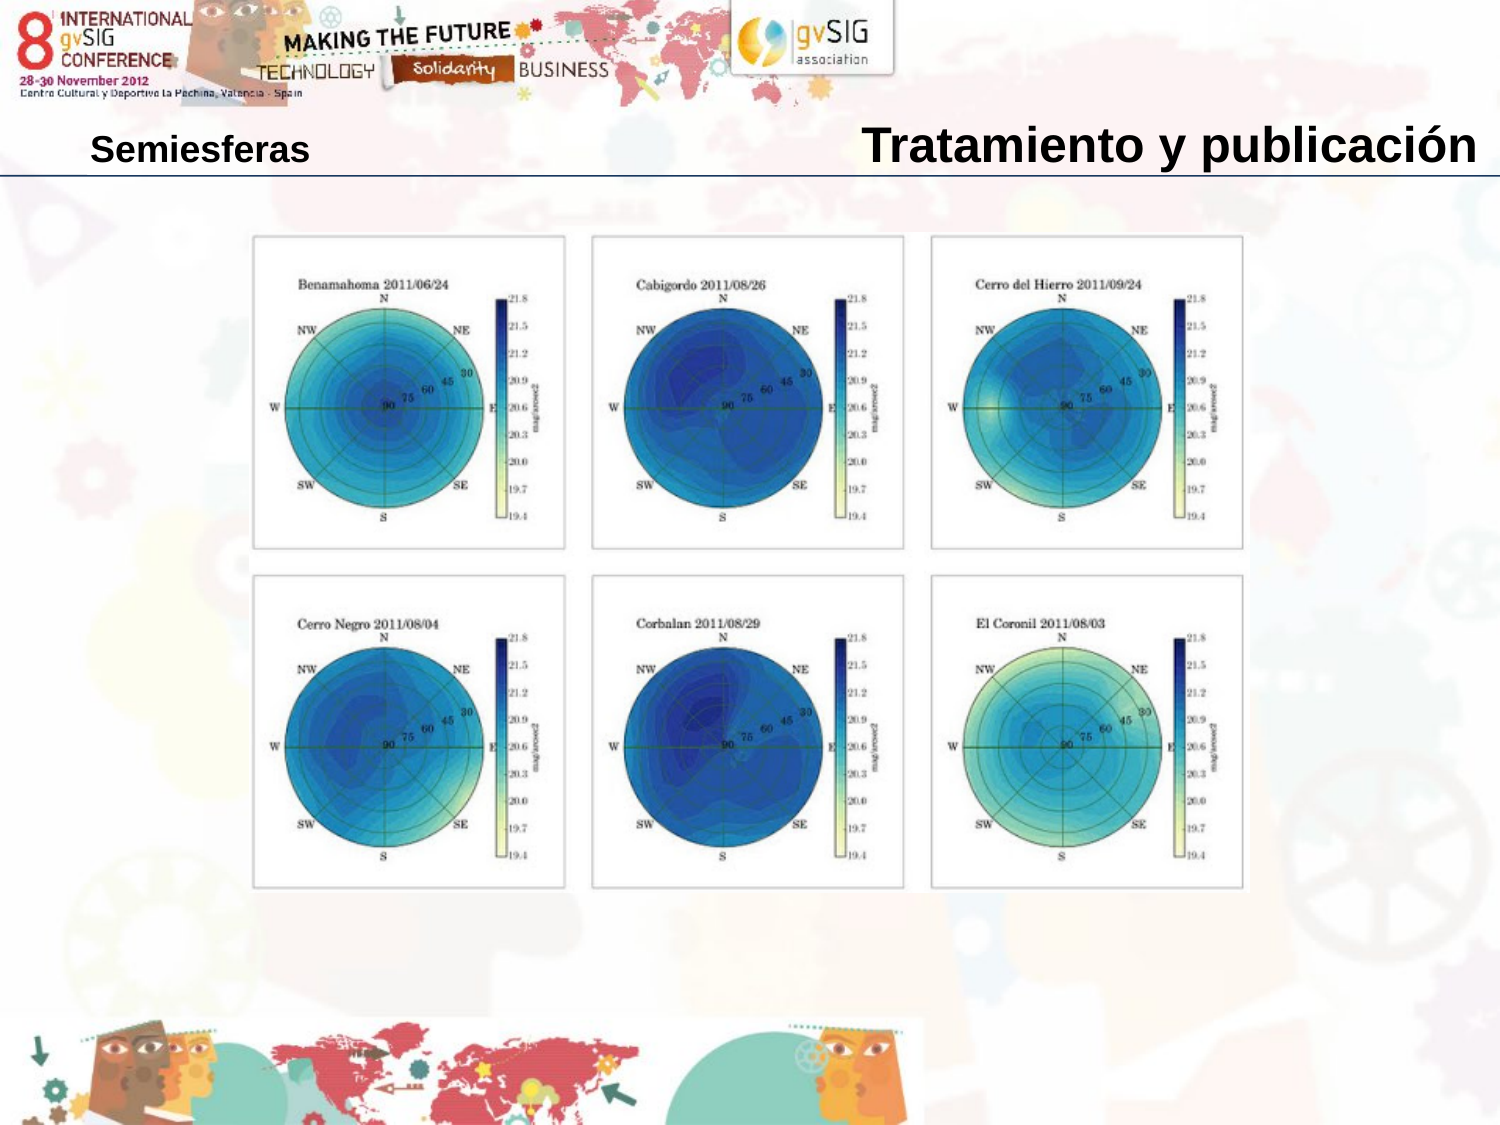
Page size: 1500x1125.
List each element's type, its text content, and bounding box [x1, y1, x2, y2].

text_box Tratamiento y publicación [846, 105, 1494, 175]
text_box Semiesferas [75, 117, 326, 177]
text_box Tratamiento y publicación [846, 177, 1494, 181]
picture [0, 177, 1500, 1125]
picture [0, 0, 1500, 175]
